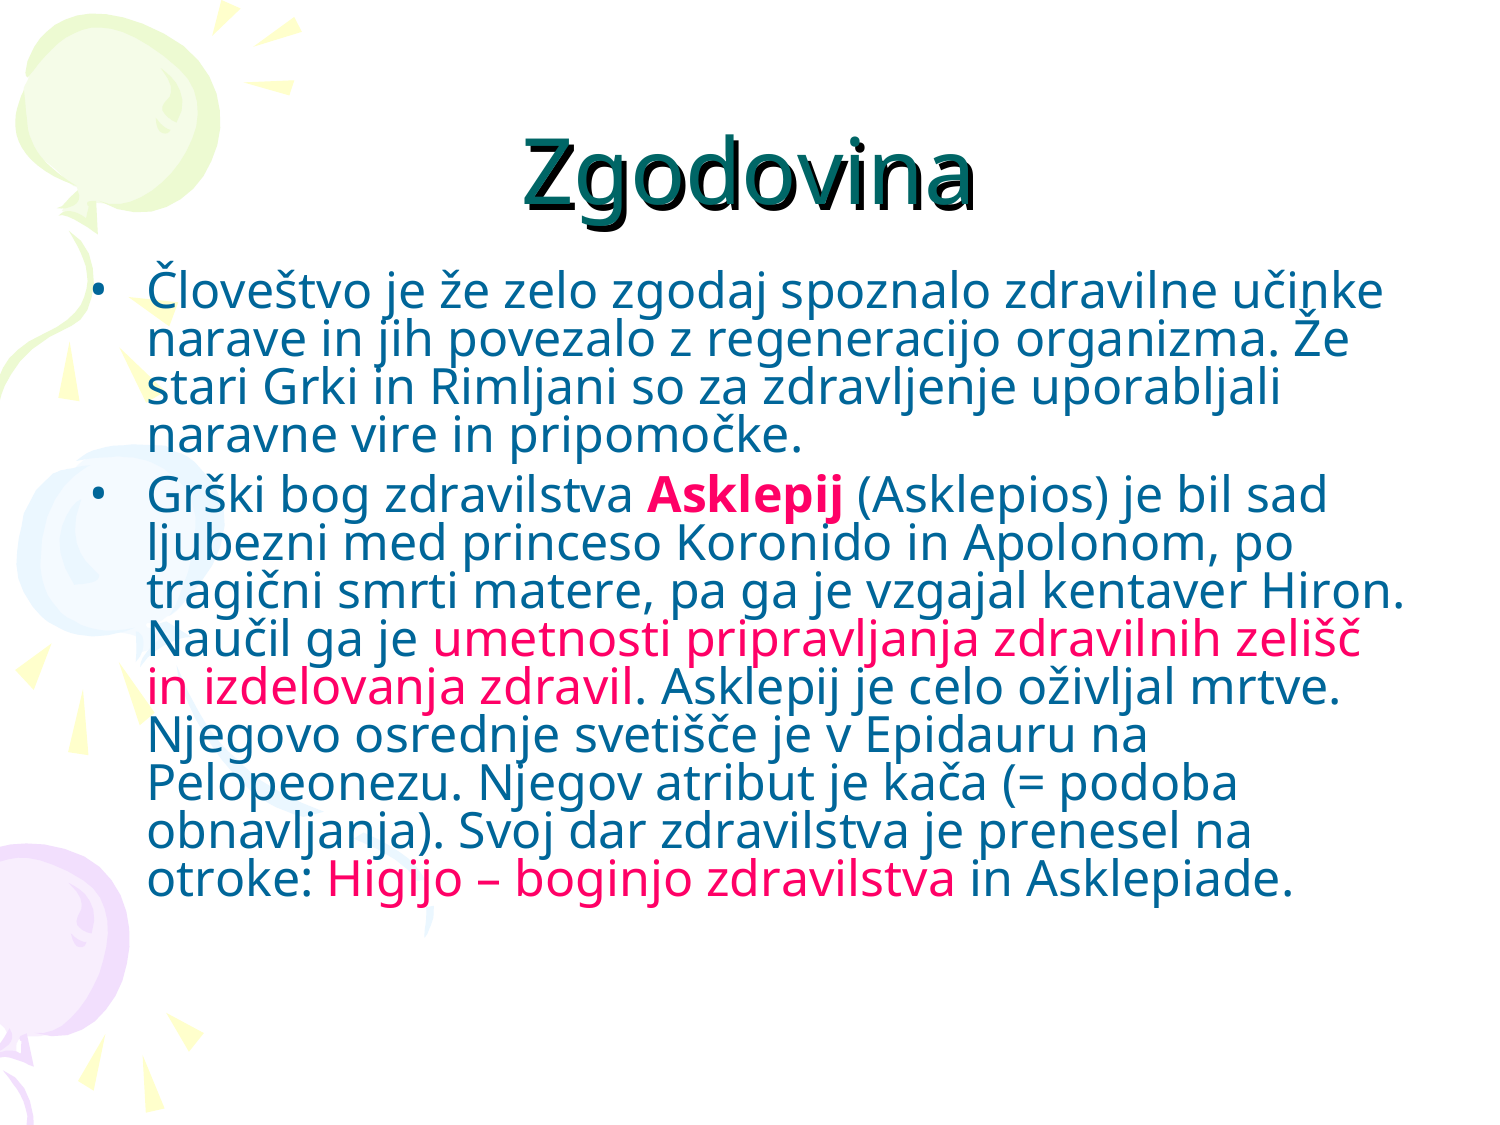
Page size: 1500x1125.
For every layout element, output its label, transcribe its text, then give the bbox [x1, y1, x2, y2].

title Zgodovina [72, 16, 1426, 233]
list Človeštvo je že zelo zgodaj spoznalo zdravilne učinke narave in jih povezalo z regeneracijo organizma. Že stari Grki in Rimljani so za zdravljenje uporabljali naravne vire in pripomočke. Grški bog zdravilstva Asklepij (Asklepios) je bil sad ljubezni med princeso Koronido in Apolonom, po tragični smrti matere, pa ga je vzgajal kentaver Hiron. Naučil ga je umetnosti pripravljanja zdravilnih zelišč in izdelovanja zdravil. Asklepij je celo oživljal mrtve. Njegovo osrednje svetišče je v Epidauru na Pelopeonezu. Njegov atribut je kača (= podoba obnavljanja). Svoj dar zdravilstva je prenesel na otroke: Higijo – boginjo zdravilstva in Asklepiade. [75, 262, 1426, 994]
